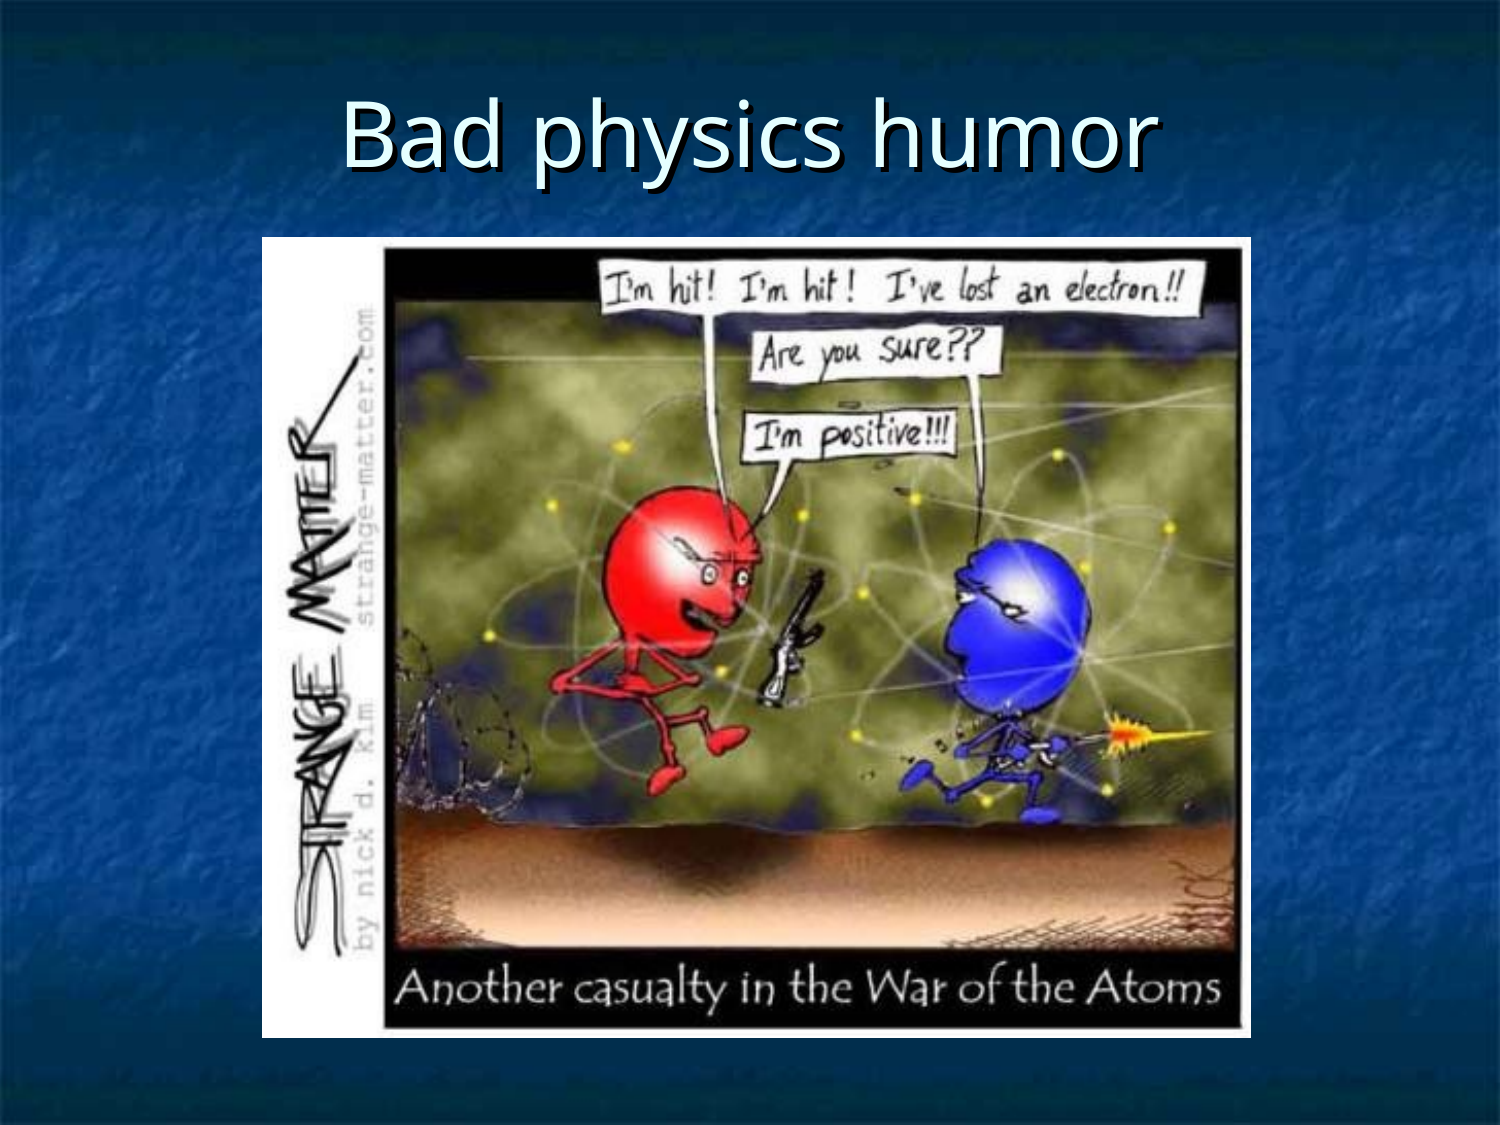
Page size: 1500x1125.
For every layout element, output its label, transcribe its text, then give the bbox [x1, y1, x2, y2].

title Bad physics humor [75, 37, 1426, 225]
picture [0, 0, 1500, 1125]
